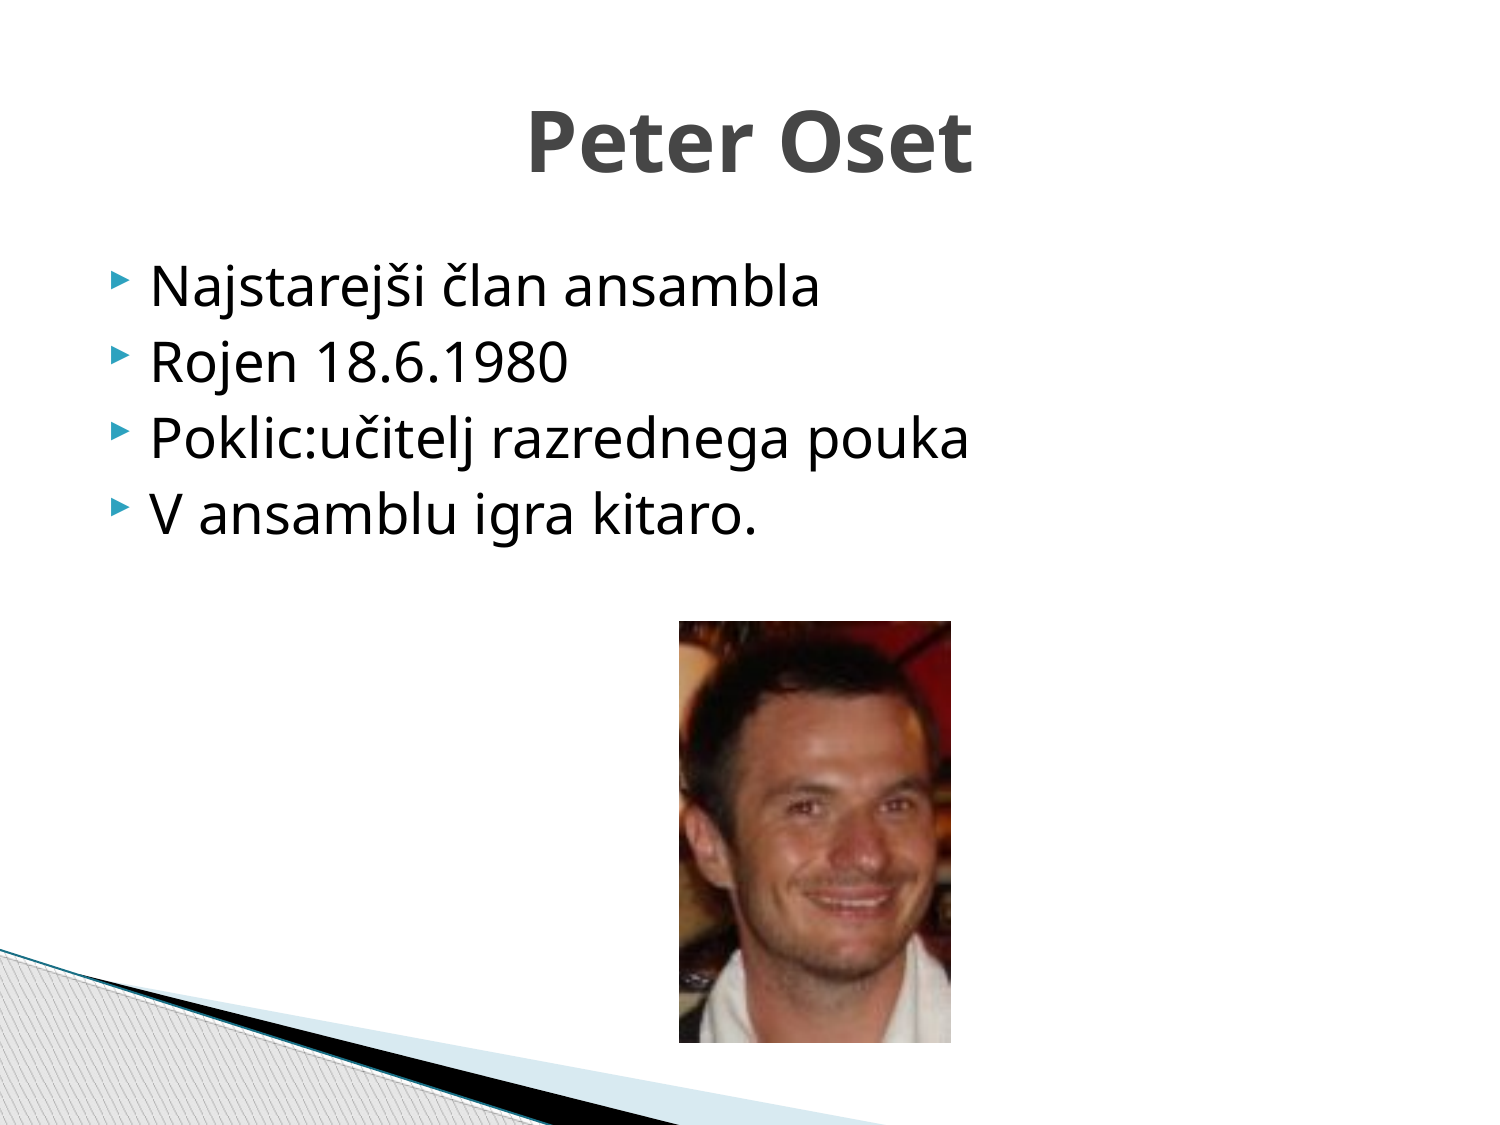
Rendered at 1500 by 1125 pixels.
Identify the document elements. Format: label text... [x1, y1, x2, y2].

picture [679, 621, 951, 1043]
list Najstarejši član ansambla Rojen 18.6.1980 Poklic:učitelj razrednega pouka V ansamblu igra kitaro. [75, 242, 1425, 986]
title Peter Oset [75, 45, 1425, 233]
